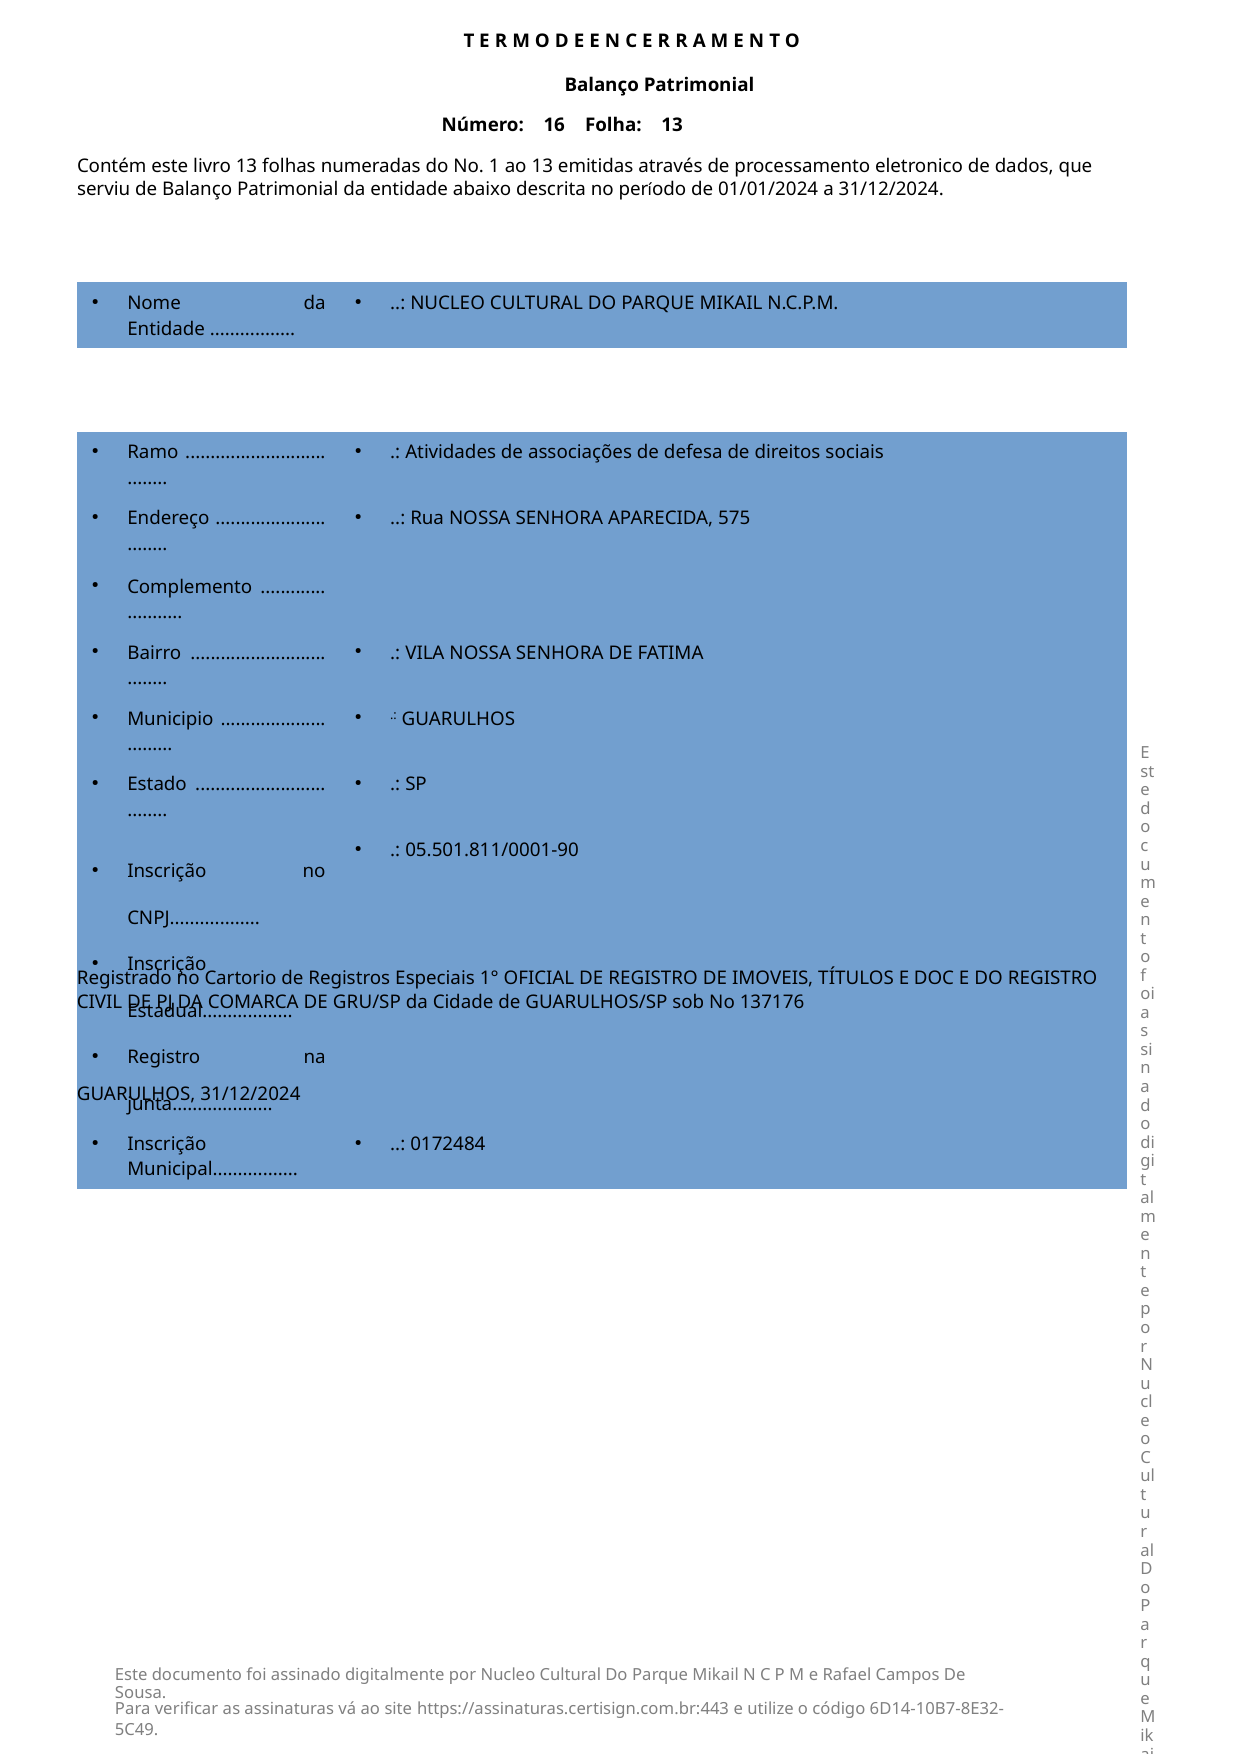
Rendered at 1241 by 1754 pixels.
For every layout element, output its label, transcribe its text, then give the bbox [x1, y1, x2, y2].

text_box Balanço Patrimonial Número: 16 Folha: 13 Contém este livro 13 folhas numeradas do No. 1 ao 13 emitidas através de processamento eletronico de dados, que serviu de Balanço Patrimonial da entidade abaixo descrita no período de 01/01/2024 a 31/12/2024. [77, 73, 1127, 214]
text_box Este documento foi assinado digitalmente por Nucleo Cultural Do Parque Mikail N C P M e Rafael Campos De Sousa. Para verificar as assinaturas vá ao site https://assinaturas.certisign.com.br:443 e utilize o código 6D14-10B7-8E32-5C49. [115, 1665, 1010, 1705]
table_cell ..: Rua NOSSA SENHORA APARECIDA, 575 [340, 497, 1127, 632]
text_box Este documento foi assinado digitalmente por Nucleo Cultural Do Parque Mikail N C P M e Rafael Campos De Sousa. Para verificar as assinaturas vá ao site https://assinaturas.certisign.com.br:443 e utilize o código 6D14-10B7-8E32-5C49. [1140, 744, 1180, 1639]
table_header ..: NUCLEO CULTURAL DO PARQUE MIKAIL N.C.P.M. [340, 282, 1127, 348]
table_cell .: 05.501.811/0001-90 [340, 829, 1127, 1123]
table_cell Endereço .............................. Complemento ........................ [77, 497, 340, 632]
table_header Ramo .................................... [77, 432, 340, 497]
table_cell ..: 0172484 [340, 1123, 1127, 1189]
table_header .: Atividades de associações de defesa de direitos sociais [340, 432, 1127, 497]
table_cell Bairro ................................... [77, 632, 340, 698]
table_cell Municipio .............................. [77, 698, 340, 763]
table_cell Inscrição no CNPJ.................. Inscrição Estadual.................. Registro na junta.................... [77, 829, 340, 965]
table_header Nome da Entidade ................. [77, 282, 340, 348]
table_cell .: SP [340, 763, 1127, 829]
text_box T E R M O D E E N C E R R A M E N T O [464, 28, 854, 49]
table_cell Inscrição Municipal................. [77, 1144, 340, 1189]
text_box Registrado no Cartorio de Registros Especiais 1° OFICIAL DE REGISTRO DE IMOVEIS, TÍTULOS E DOC E DO REGISTRO CIVIL DE PJ DA COMARCA DE GRU/SP da Cidade de GUARULHOS/SP sob No 137176 GUARULHOS, 31/12/2024 [77, 965, 1103, 1144]
table_cell Estado .................................. [77, 763, 340, 829]
table_cell .: GUARULHOS [340, 698, 1127, 763]
table_cell .: VILA NOSSA SENHORA DE FATIMA [340, 632, 1127, 698]
